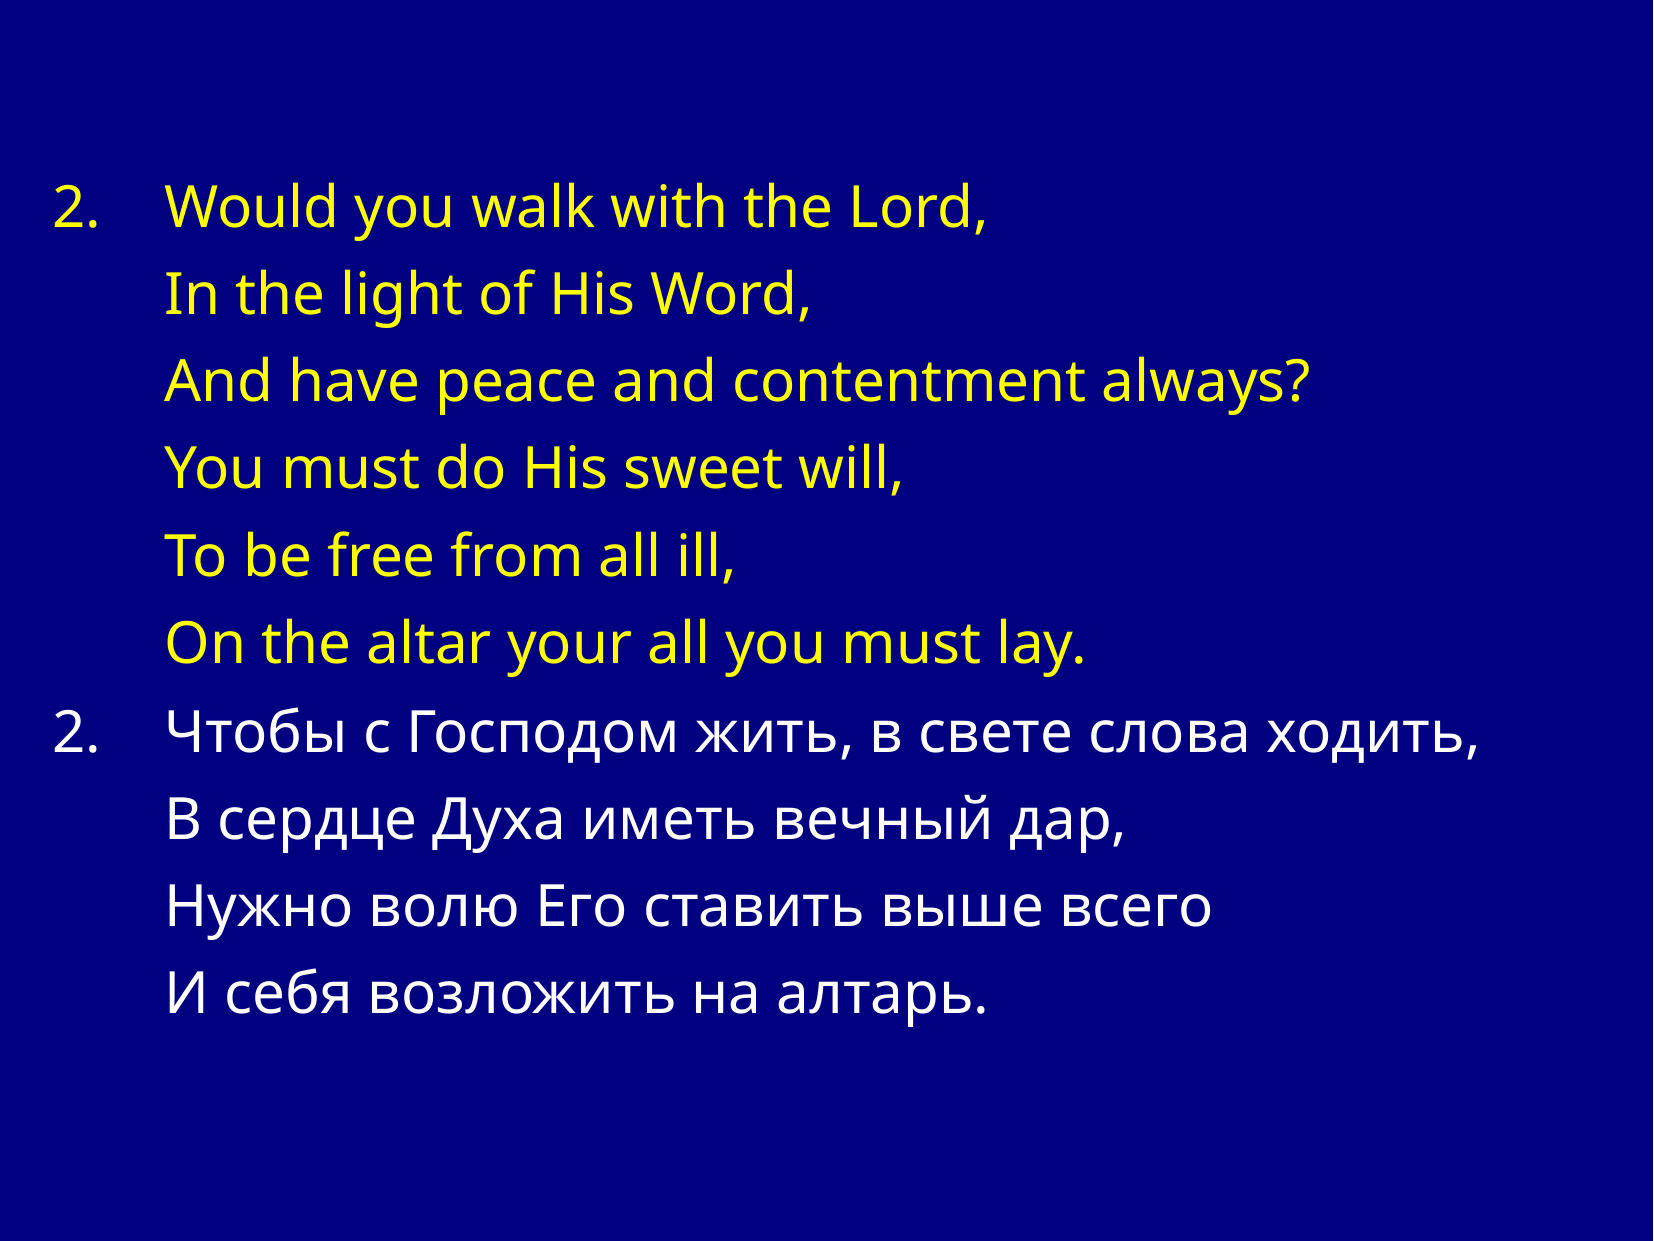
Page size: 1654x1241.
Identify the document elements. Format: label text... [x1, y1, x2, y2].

text_box 2. Would you walk with the Lord, In the light of His Word, And have peace and contentment always? You must do His sweet will, To be free from all ill, On the altar your all you must lay. [37, 150, 1576, 638]
text_box 2. Чтобы с Господом жить, в свете слова ходить, В сердце Духа иметь вечный дар, Нужно волю Его ставить выше всего И себя возложить на алтарь. [37, 675, 1653, 1163]
